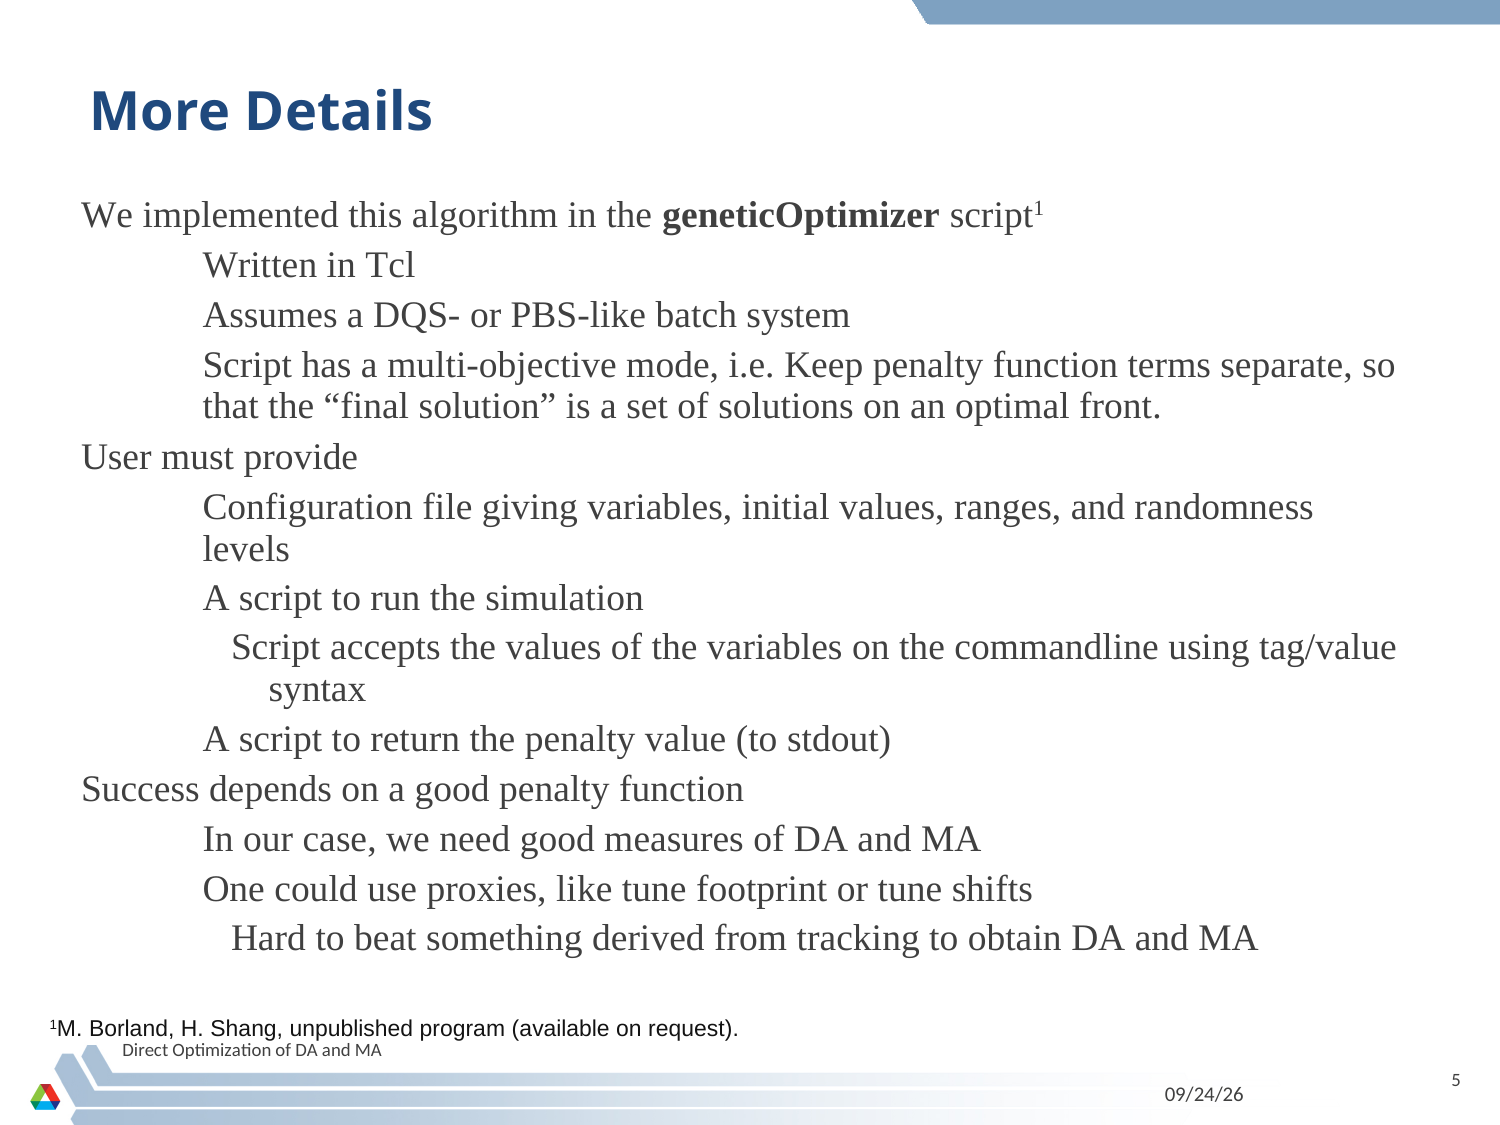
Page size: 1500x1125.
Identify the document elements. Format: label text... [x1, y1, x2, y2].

text_box 1M. Borland, H. Shang, unpublished program (available on request). [34, 1008, 1305, 1050]
picture [0, 0, 1500, 26]
list We implemented this algorithm in the geneticOptimizer script1 Written in Tcl Assumes a DQS- or PBS-like batch system Script has a multi-objective mode, i.e. Keep penalty function terms separate, so that the “final solution” is a set of solutions on an optimal front. User must provide Configuration file giving variables, initial values, ranges, and randomness levels A script to run the simulation Script accepts the values of the variables on the commandline using tag/value syntax A script to return the penalty value (to stdout) Success depends on a good penalty function In our case, we need good measures of DA and MA One could use proxies, like tune footprint or tune shifts Hard to beat something derived from tracking to obtain DA and MA [66, 186, 1417, 945]
title More Details [75, 37, 1426, 183]
picture [0, 1037, 1500, 1125]
picture [174, 1050, 182, 1055]
